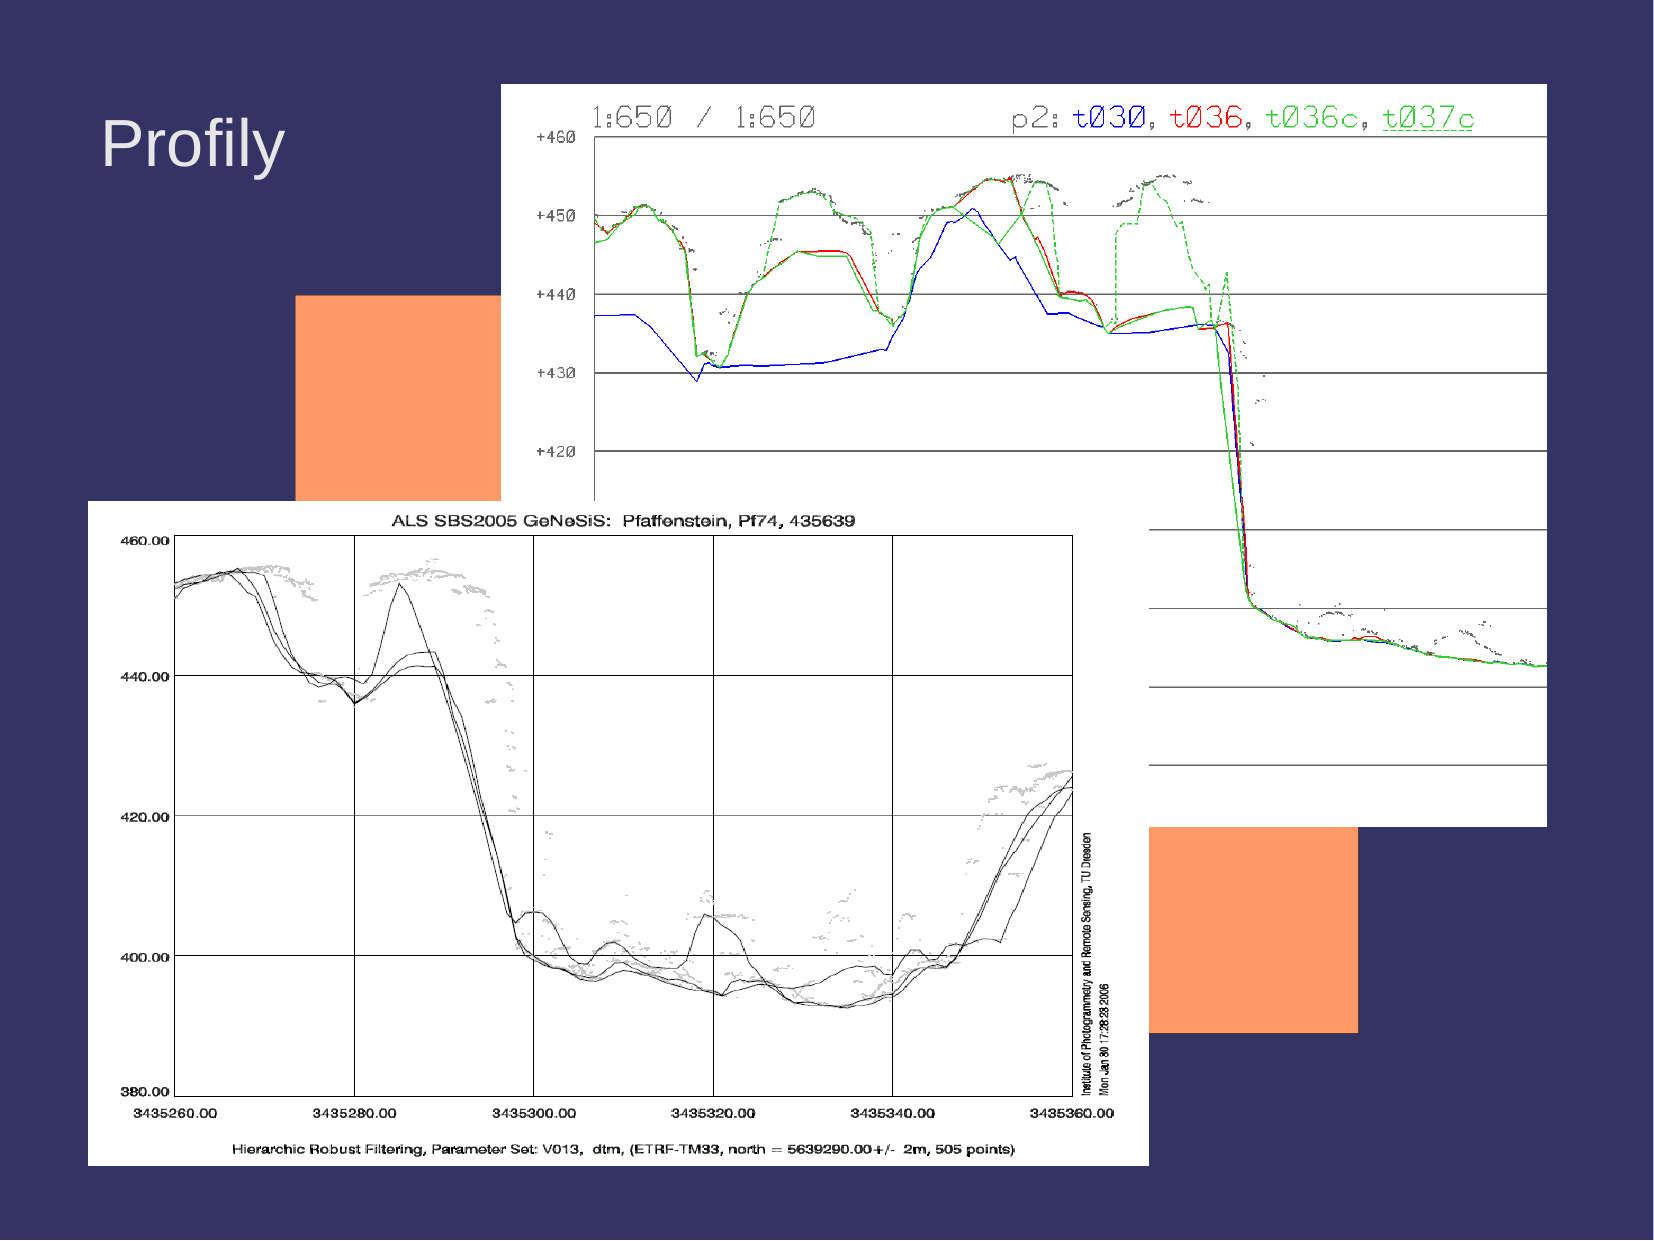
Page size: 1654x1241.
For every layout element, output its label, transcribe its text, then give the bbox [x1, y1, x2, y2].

text_box [1149, 827, 1359, 1034]
title Profily [88, 50, 1501, 237]
text_box [295, 295, 501, 501]
picture [88, 84, 1547, 1166]
